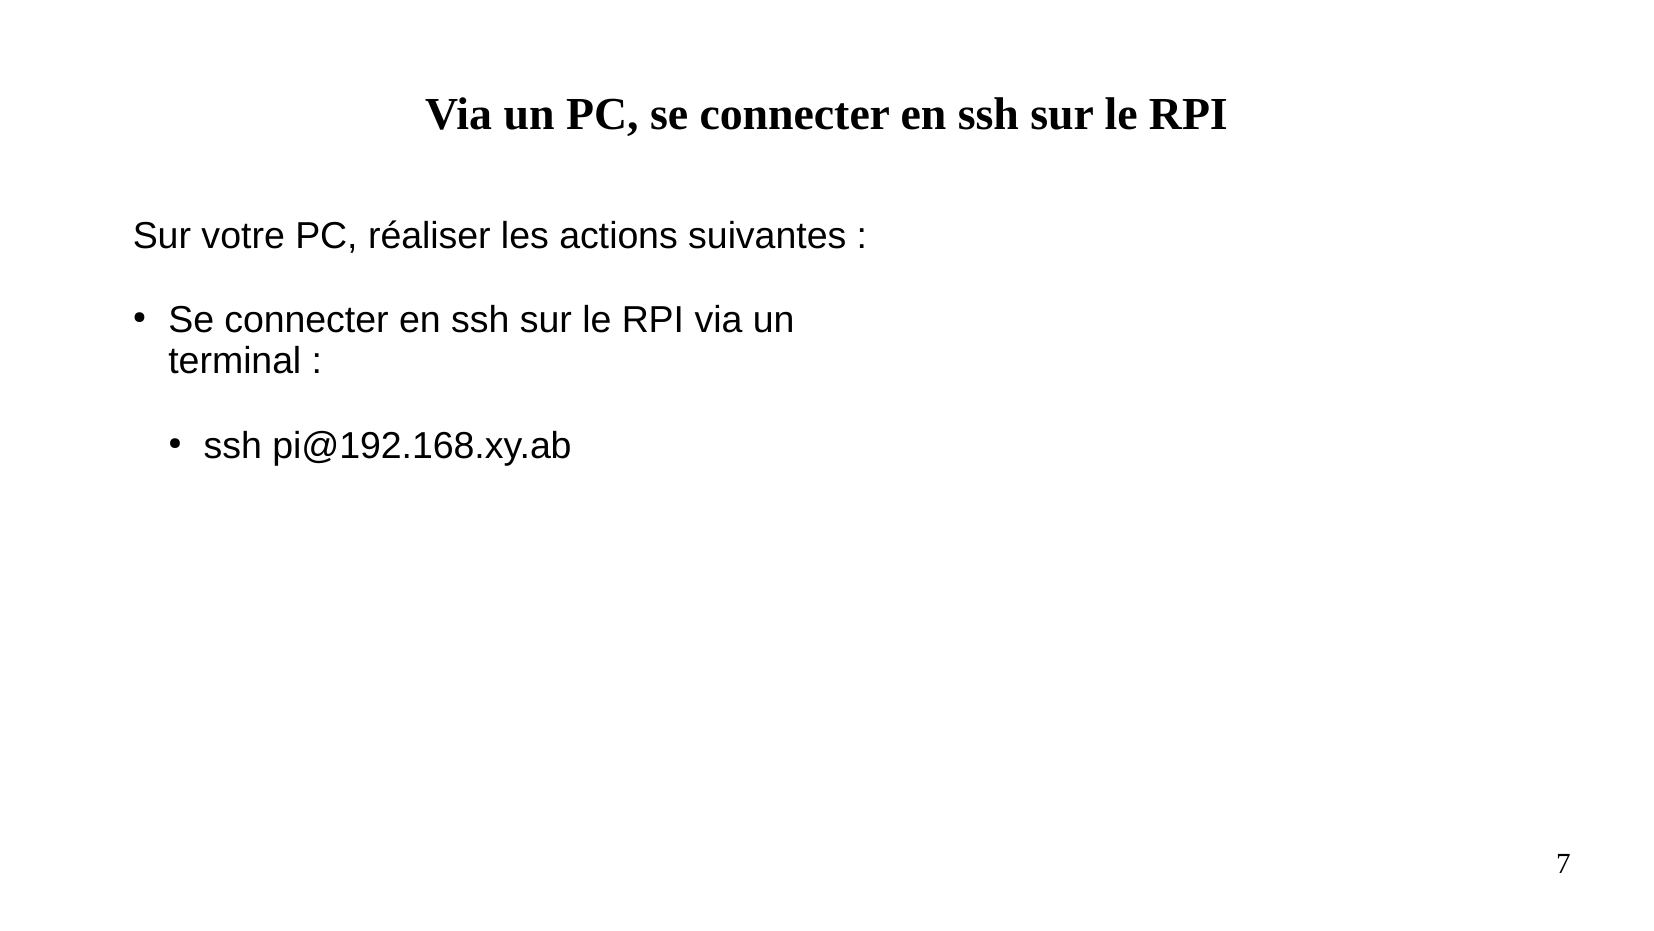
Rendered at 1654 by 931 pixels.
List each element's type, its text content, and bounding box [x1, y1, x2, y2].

title Via un PC, se connecter en ssh sur le RPI [82, 37, 1571, 193]
text_box Sur votre PC, réaliser les actions suivantes : Se connecter en ssh sur le RPI via un terminal : ssh pi@192.168.xy.ab [118, 206, 916, 768]
